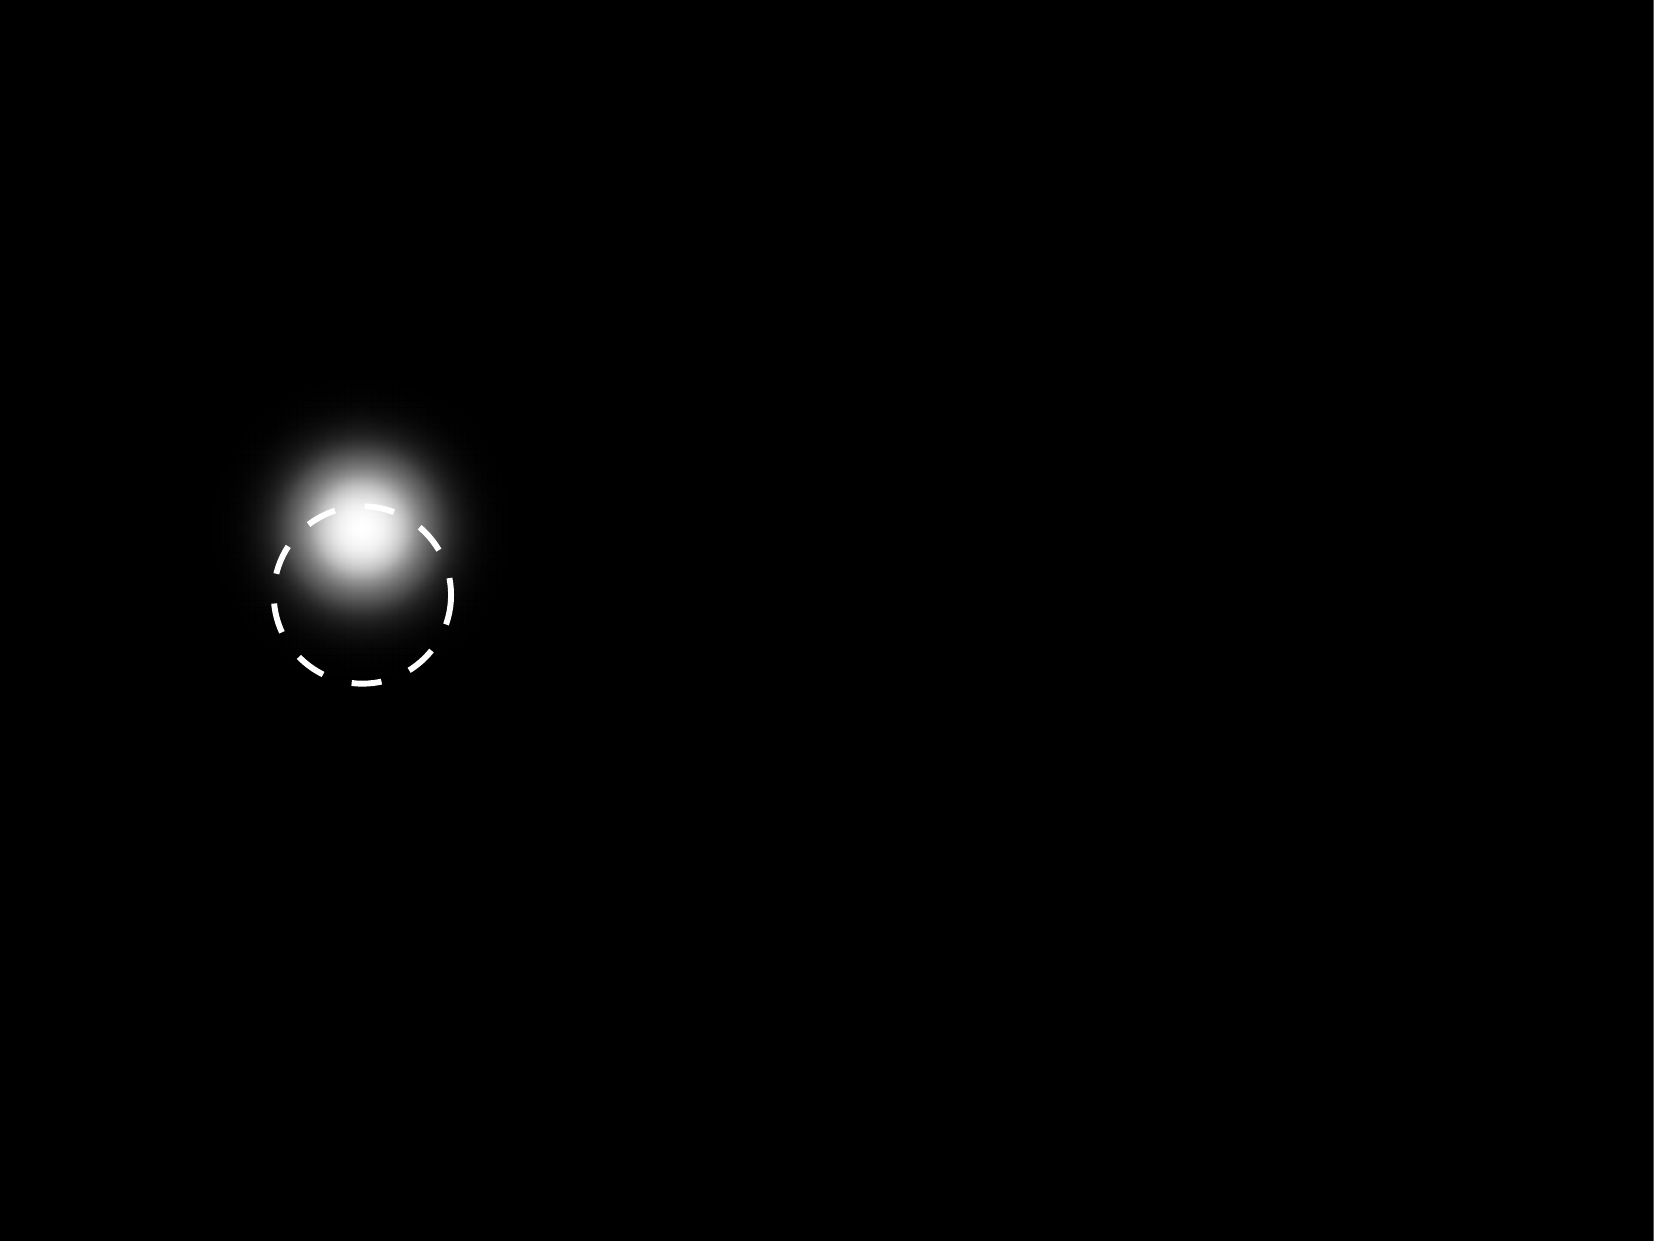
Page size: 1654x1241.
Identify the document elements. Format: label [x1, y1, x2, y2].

picture [214, 380, 510, 676]
